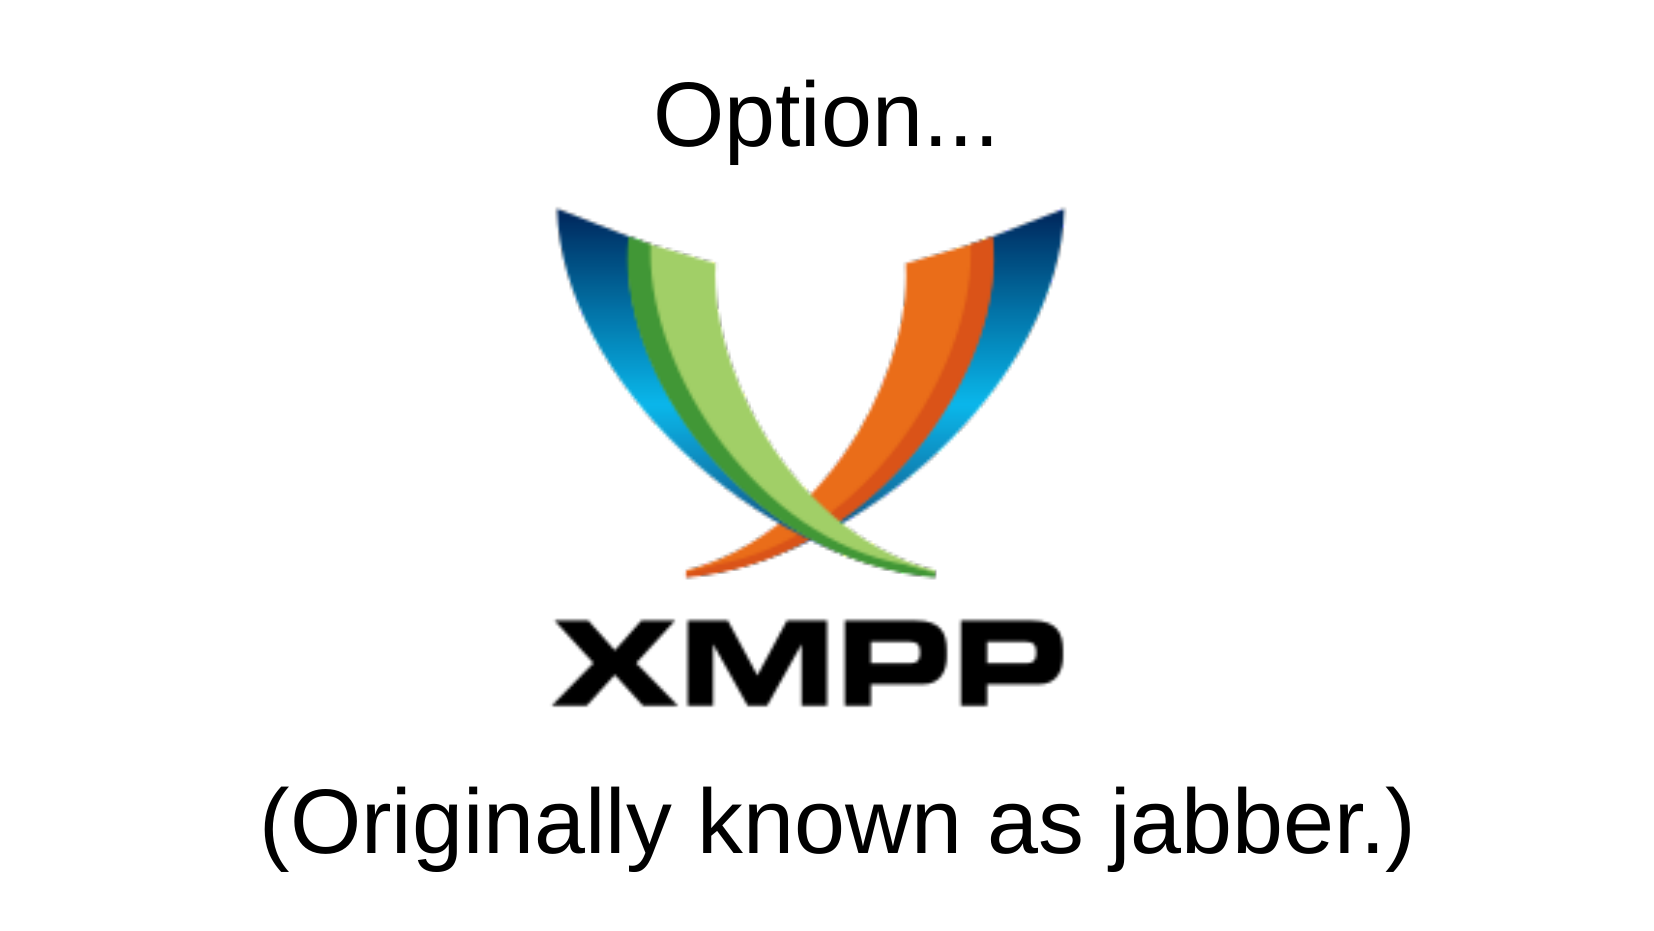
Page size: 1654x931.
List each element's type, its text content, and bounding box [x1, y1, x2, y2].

title Option... [82, 37, 1571, 193]
picture [519, 165, 1099, 744]
title (Originally known as jabber.) [94, 744, 1583, 900]
